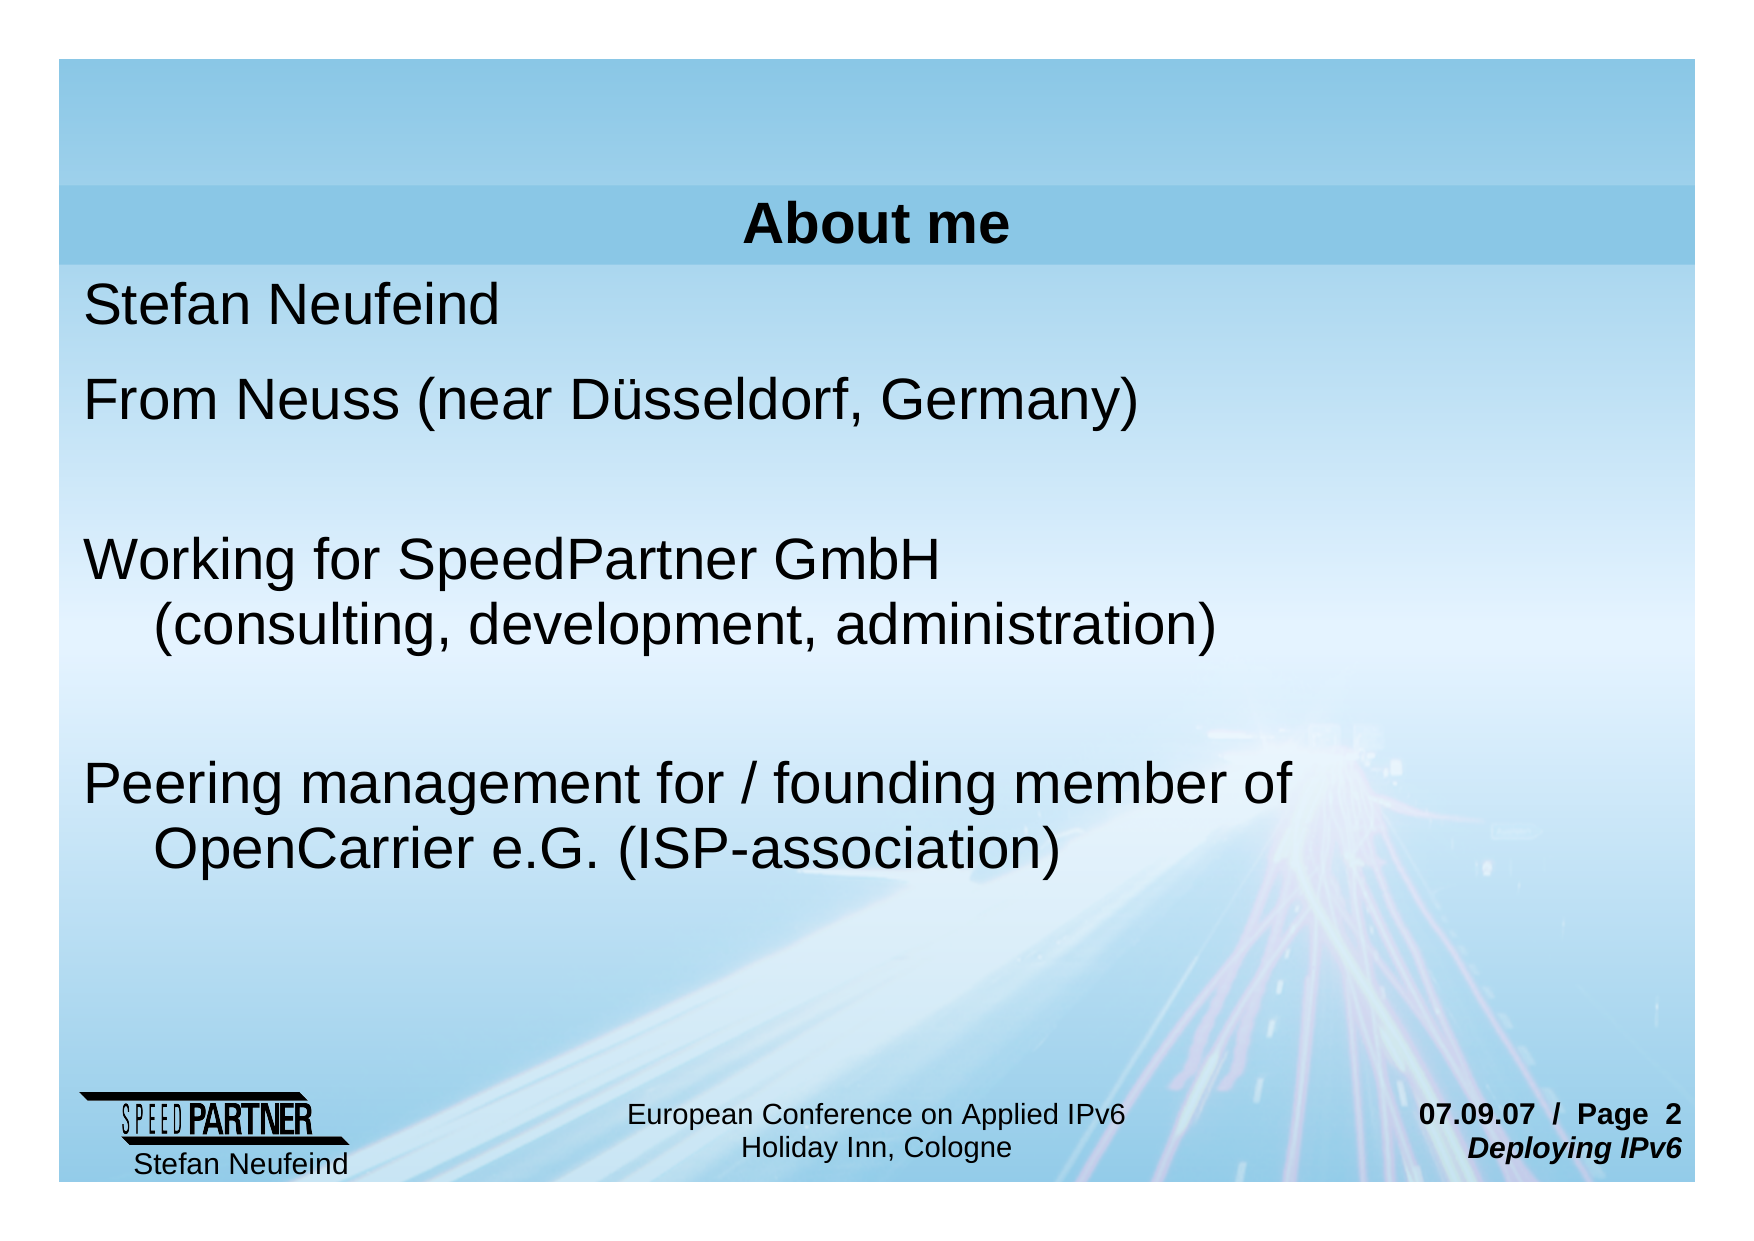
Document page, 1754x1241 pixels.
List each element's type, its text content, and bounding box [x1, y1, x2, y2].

list Stefan Neufeind From Neuss (near Düsseldorf, Germany) Working for SpeedPartner GmbH (consulting, development, administration) Peering management for / founding member of OpenCarrier e.G. (ISP-association) [71, 272, 1695, 1055]
title About me [59, 190, 1695, 257]
picture [59, 265, 1695, 1182]
picture [59, 59, 1695, 185]
